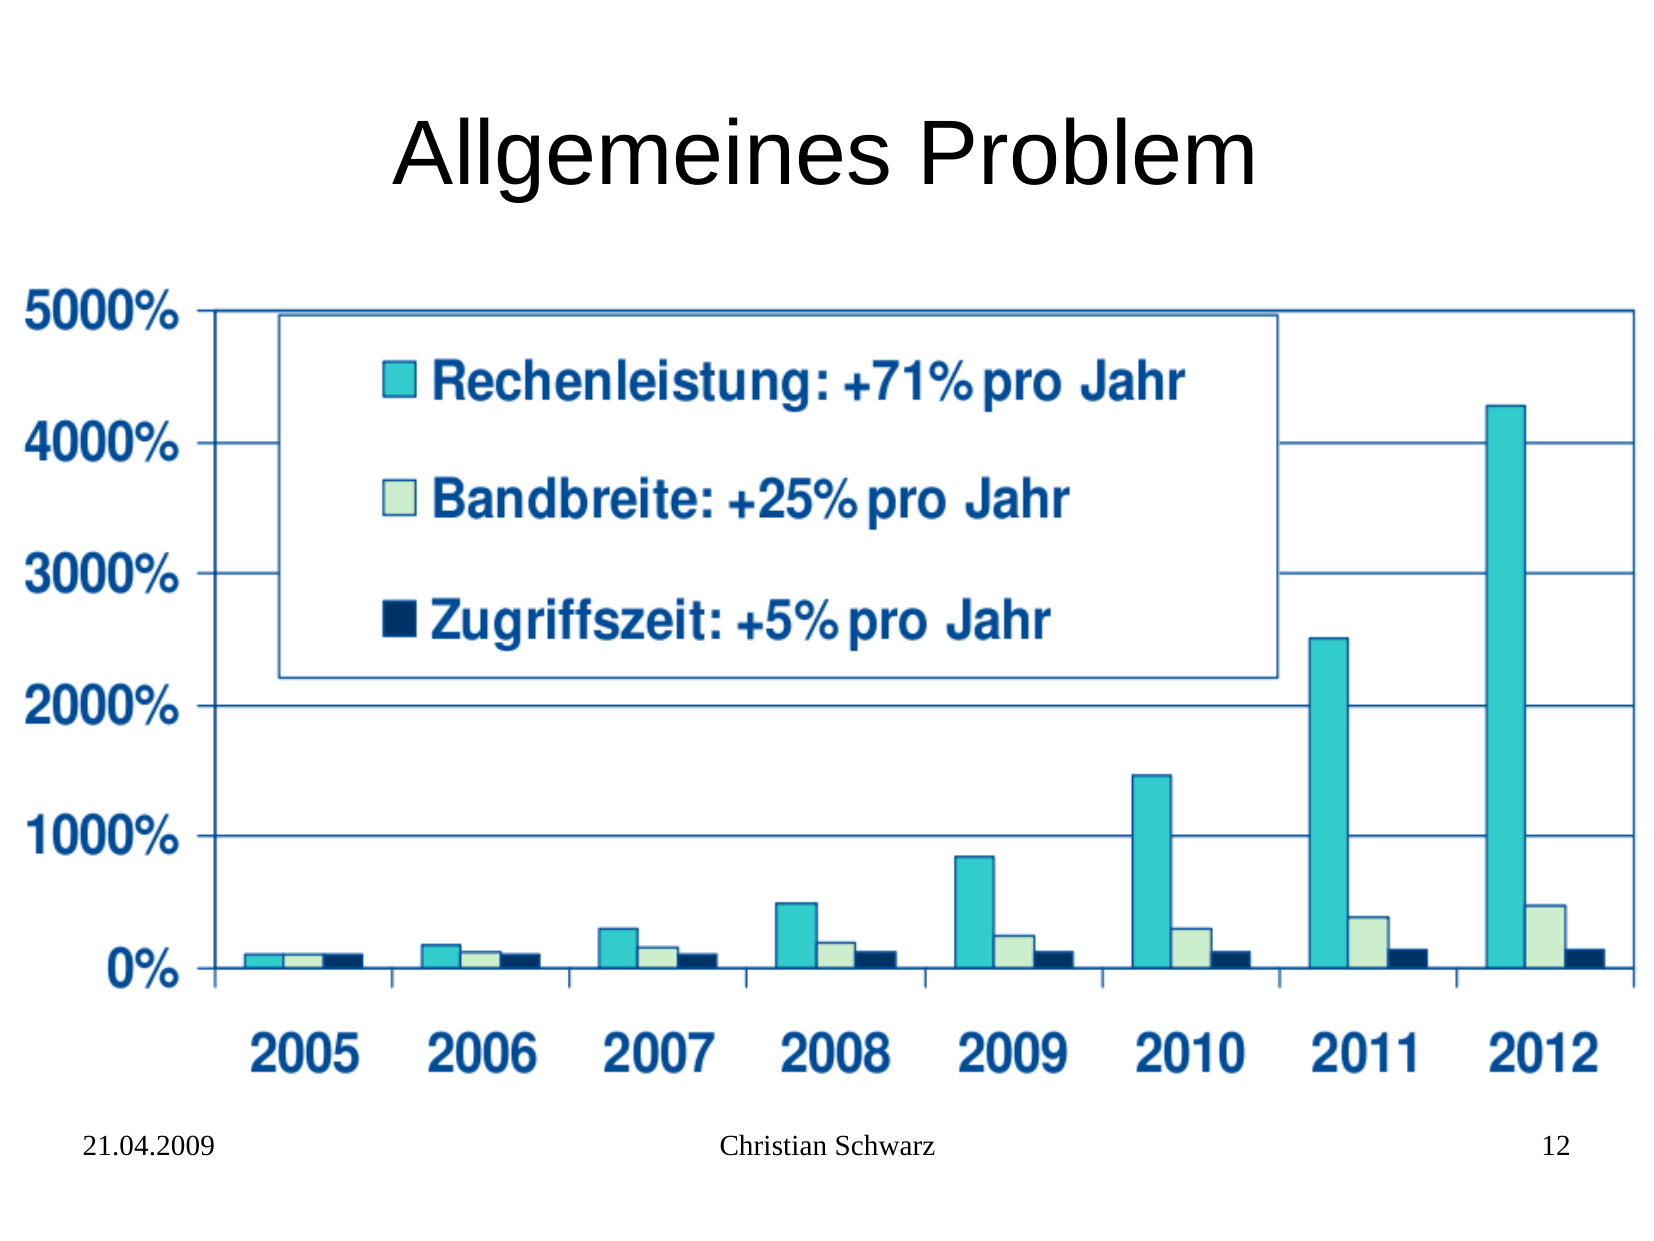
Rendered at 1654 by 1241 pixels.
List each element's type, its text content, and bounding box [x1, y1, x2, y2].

title Allgemeines Problem [82, 49, 1571, 246]
picture [7, 246, 1654, 1100]
